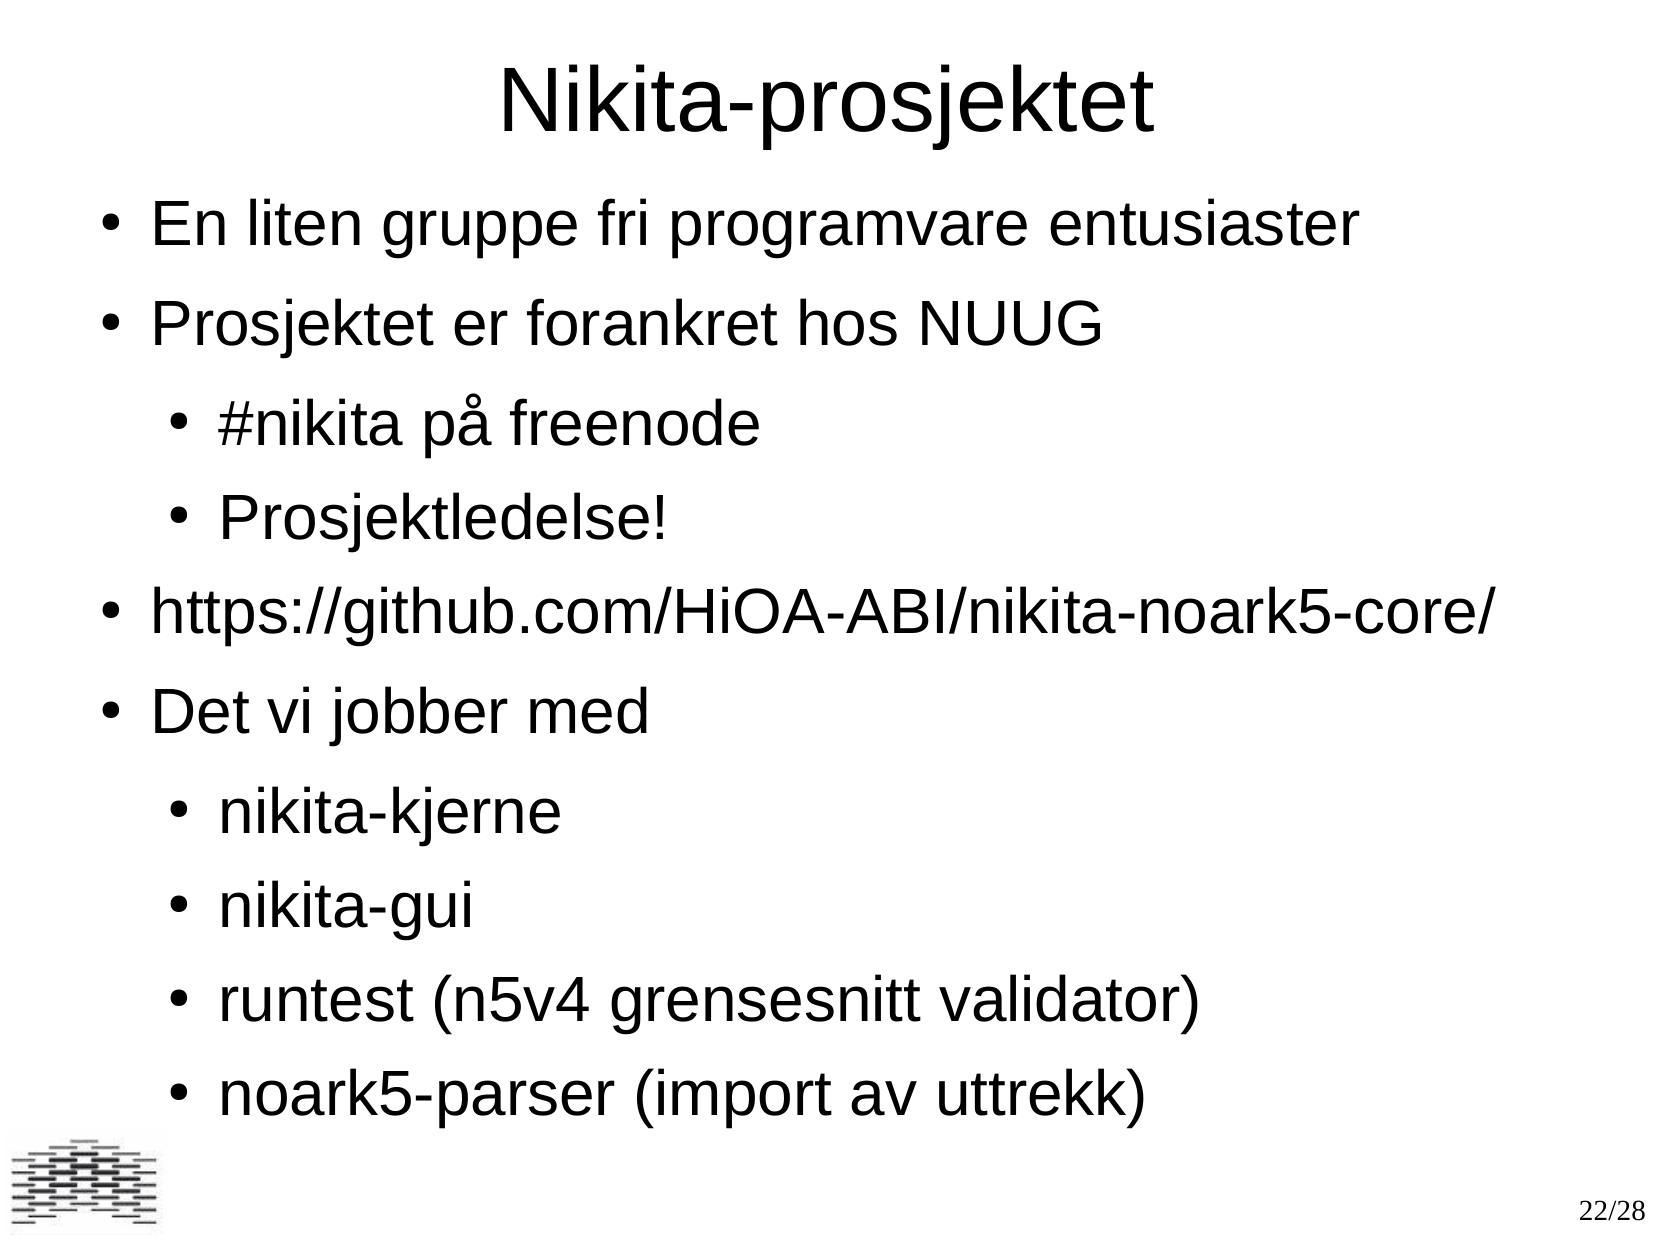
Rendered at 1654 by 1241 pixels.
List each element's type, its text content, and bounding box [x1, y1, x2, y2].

list En liten gruppe fri programvare entusiaster Prosjektet er forankret hos NUUG #nikita på freenode Prosjektledelse! https://github.com/HiOA-ABI/nikita-noark5-core/ Det vi jobber med nikita-kjerne nikita-gui runtest (n5v4 grensesnitt validator) noark5-parser (import av uttrekk) [82, 187, 1571, 1138]
title Nikita-prosjektet [82, 48, 1571, 152]
picture [5, 1129, 169, 1235]
